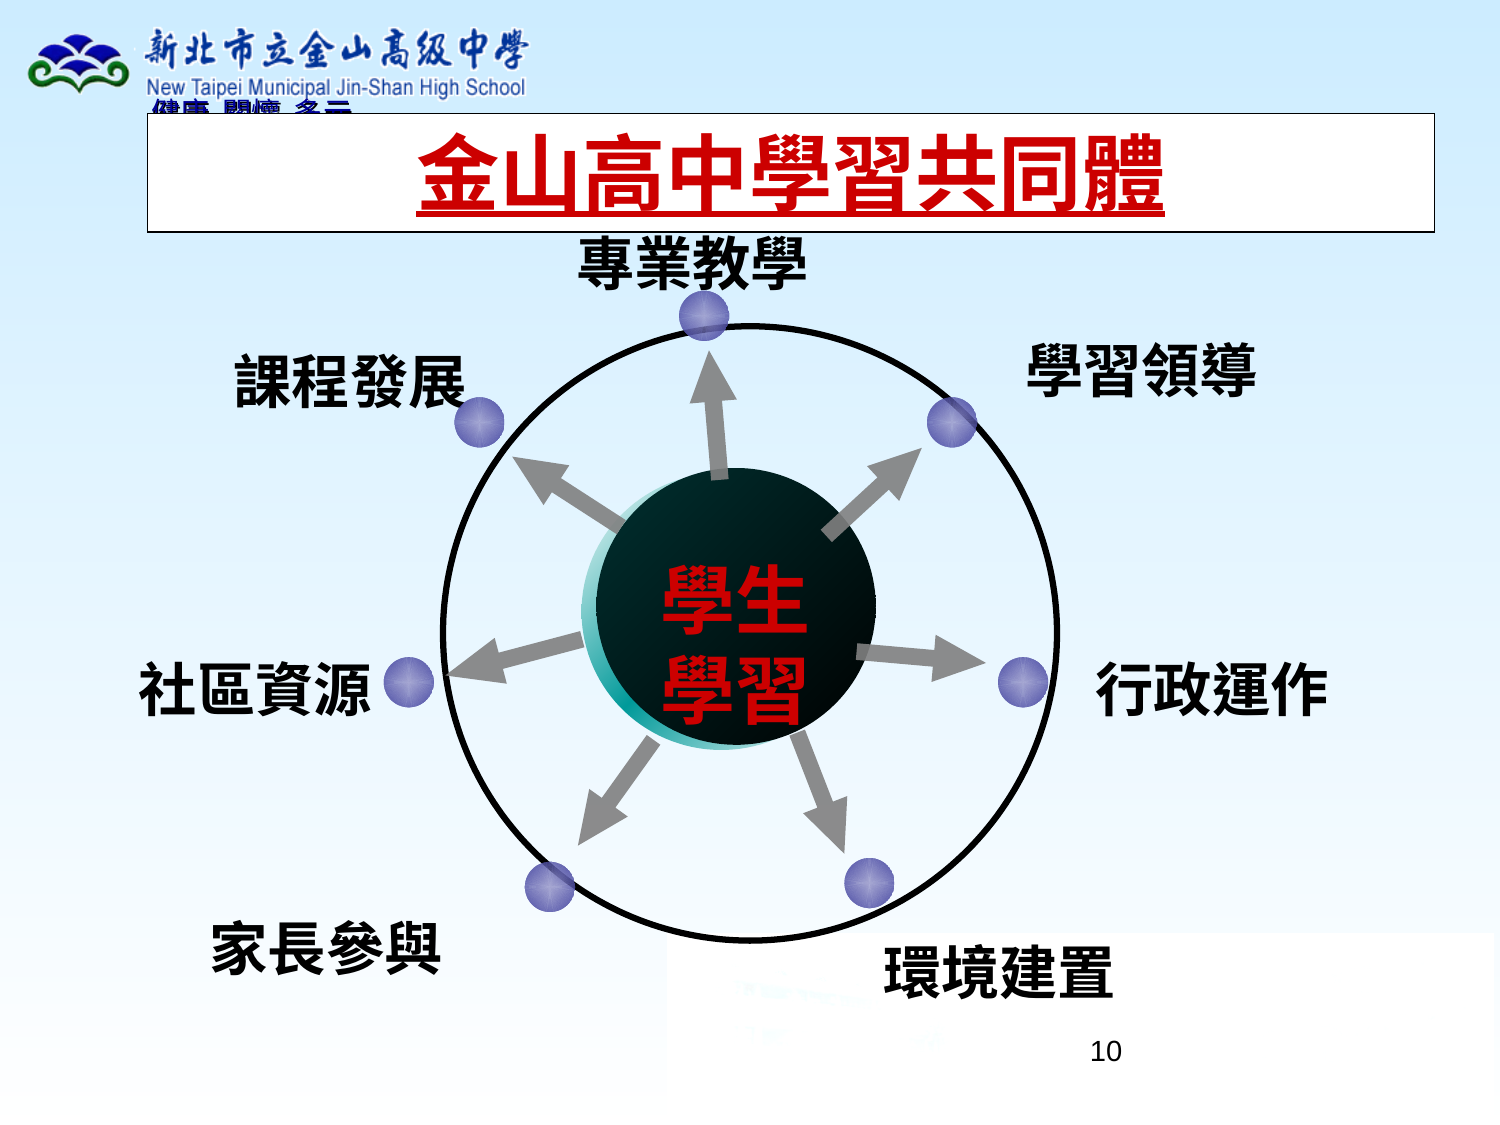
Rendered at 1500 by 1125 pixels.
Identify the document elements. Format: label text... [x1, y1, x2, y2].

text_box 學習領導 [1009, 326, 1290, 412]
text_box 家長參與 [194, 904, 597, 991]
text_box 行政運作 [1080, 645, 1345, 731]
text_box [524, 861, 576, 912]
text_box 課程發展 [218, 338, 538, 424]
title 金山高中學習共同體 [147, 113, 1435, 232]
text_box [445, 350, 922, 686]
text_box [998, 657, 1049, 708]
text_box [454, 397, 505, 448]
text_box 社區資源 [123, 645, 388, 731]
text_box [844, 858, 895, 909]
text_box [1074, 1024, 1426, 1103]
text_box 專業教學 [560, 220, 857, 306]
text_box 環境建置 [868, 928, 1164, 1014]
text_box 學生 學習 [603, 545, 868, 742]
text_box [789, 729, 848, 854]
text_box [674, 742, 768, 751]
text_box [383, 657, 434, 708]
text_box [927, 397, 978, 448]
text_box [577, 735, 661, 846]
text_box [679, 290, 730, 341]
text_box [855, 560, 987, 682]
